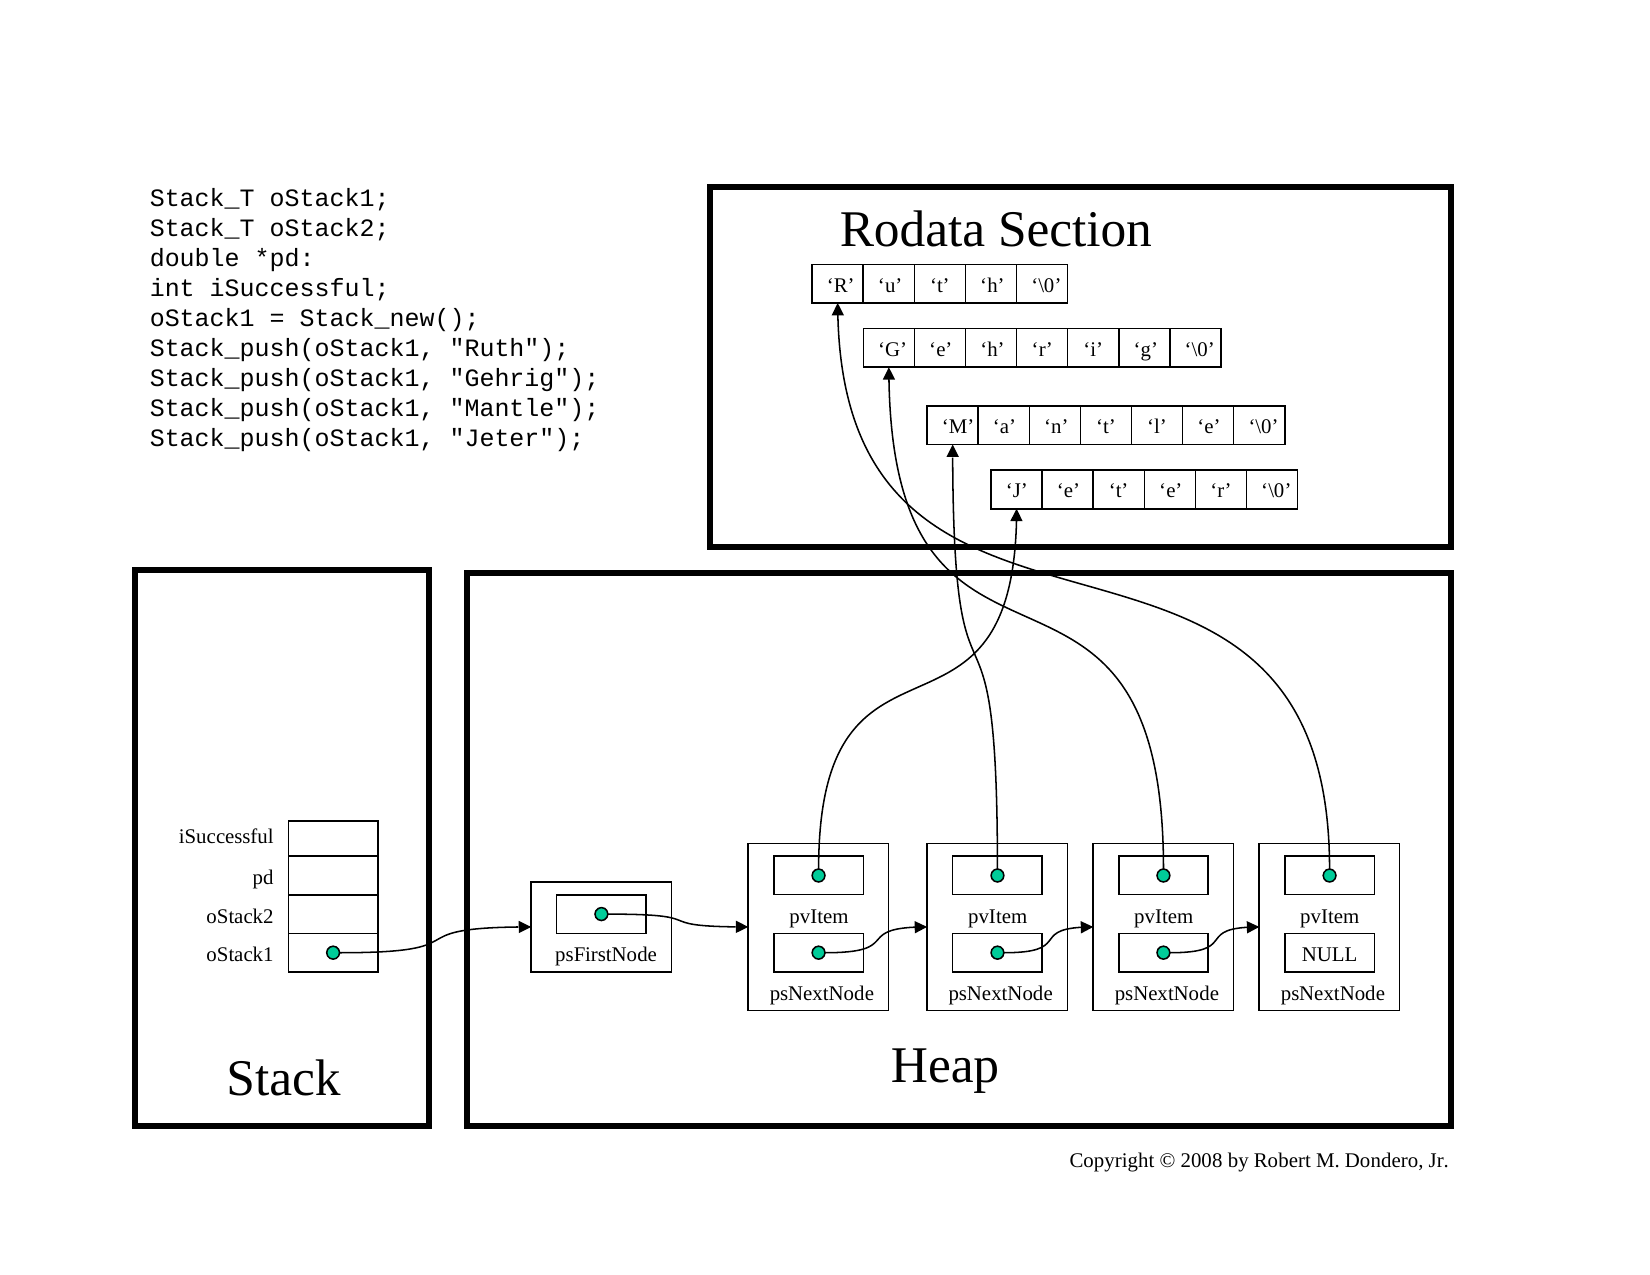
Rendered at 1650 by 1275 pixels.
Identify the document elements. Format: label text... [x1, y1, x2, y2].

text_box ‘\0’ [1016, 264, 1068, 303]
text_box psNextNode [1260, 971, 1399, 1010]
text_box ‘i’ [1067, 328, 1118, 368]
text_box ‘\0’ [1169, 328, 1222, 368]
text_box ‘\0’ [1233, 405, 1285, 445]
text_box oStack1 [160, 933, 289, 974]
text_box psNextNode [1094, 971, 1233, 1010]
text_box Heap [876, 1023, 1030, 1101]
text_box ‘G’ [863, 328, 914, 368]
text_box ‘a’ [978, 405, 1029, 445]
text_box Copyright © 2008 by Robert M. Dondero, Jr. [1054, 1139, 1477, 1180]
text_box ‘h’ [965, 264, 1016, 303]
text_box ‘u’ [863, 264, 914, 303]
text_box NULL [1284, 936, 1375, 972]
text_box ‘e’ [1042, 470, 1093, 509]
text_box ‘e’ [1144, 470, 1195, 509]
text_box ‘l’ [1131, 405, 1182, 445]
text_box ‘g’ [1118, 328, 1169, 368]
text_box ‘e’ [914, 328, 965, 368]
text_box pvItem [1260, 894, 1375, 936]
text_box pvItem [928, 894, 1043, 936]
text_box Stack [211, 1036, 395, 1114]
text_box ‘t’ [1080, 405, 1131, 445]
text_box ‘e’ [1182, 405, 1233, 445]
text_box ‘h’ [965, 328, 1016, 368]
text_box ‘t’ [1093, 470, 1144, 509]
text_box ‘r’ [1195, 470, 1246, 509]
text_box pvItem [1094, 894, 1209, 936]
text_box psNextNode [749, 971, 888, 1010]
text_box ‘\0’ [1246, 470, 1298, 509]
text_box ‘J’ [991, 470, 1042, 509]
text_box ‘t’ [914, 264, 965, 303]
text_box ‘r’ [1016, 328, 1067, 368]
text_box ‘n’ [1029, 405, 1080, 445]
text_box pd [173, 856, 289, 897]
text_box pvItem [749, 894, 864, 936]
text_box iSuccessful [135, 814, 289, 856]
text_box Stack_T oStack1; Stack_T oStack2; double *pd: int iSuccessful; oStack1 = Stack_new(); Stack_push(oStack1, "Ruth"); Stack_push(oStack1, "Gehrig"); Stack_push(oStack1, "Mantle"); Stack_push(oStack1, "Jeter"); [135, 174, 762, 505]
text_box Rodata Section [824, 187, 1209, 265]
text_box psFirstNode [532, 933, 671, 971]
text_box ‘R’ [812, 264, 863, 303]
text_box ‘M’ [927, 405, 978, 445]
text_box psNextNode [928, 971, 1067, 1010]
text_box oStack2 [160, 894, 289, 933]
